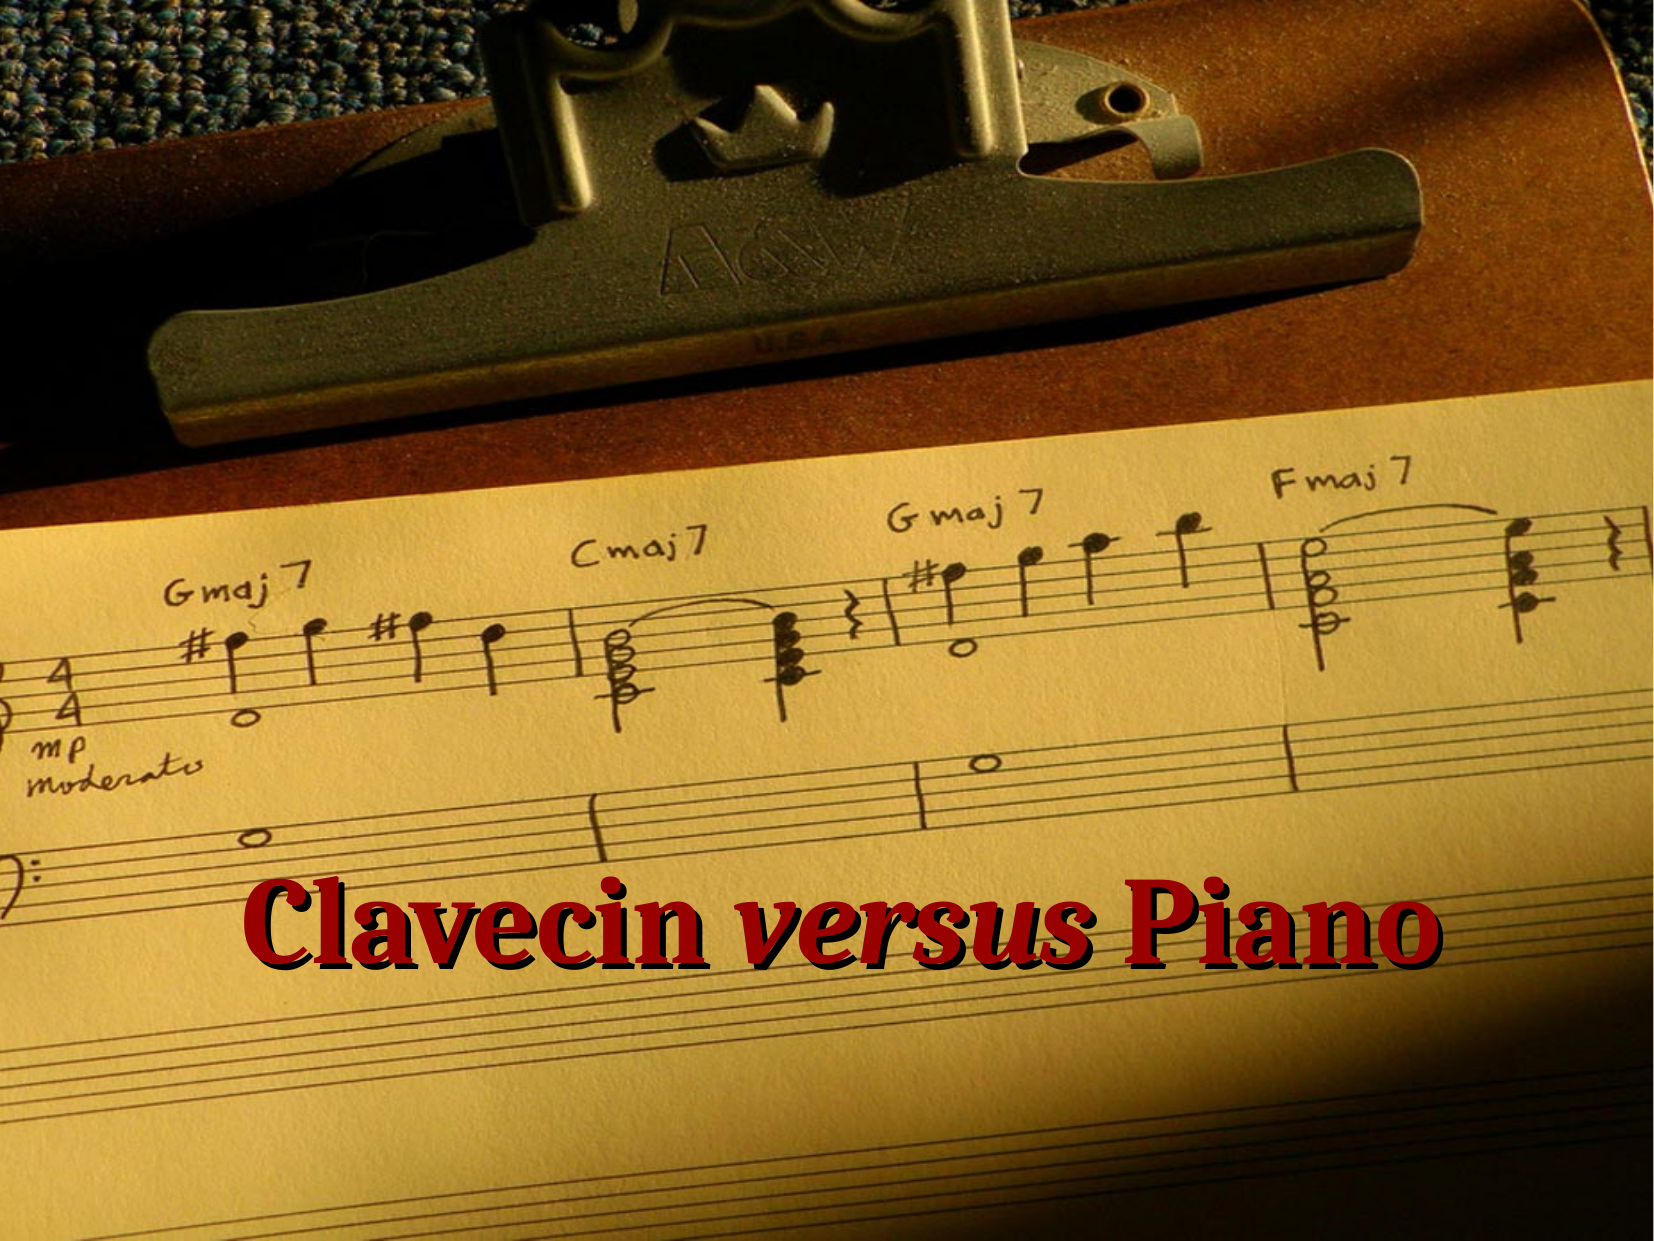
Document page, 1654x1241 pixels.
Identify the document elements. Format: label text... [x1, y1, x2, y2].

picture [0, 0, 1654, 1241]
text_box [324, 531, 1004, 603]
text_box Clavecin versus Piano [88, 843, 1595, 1152]
